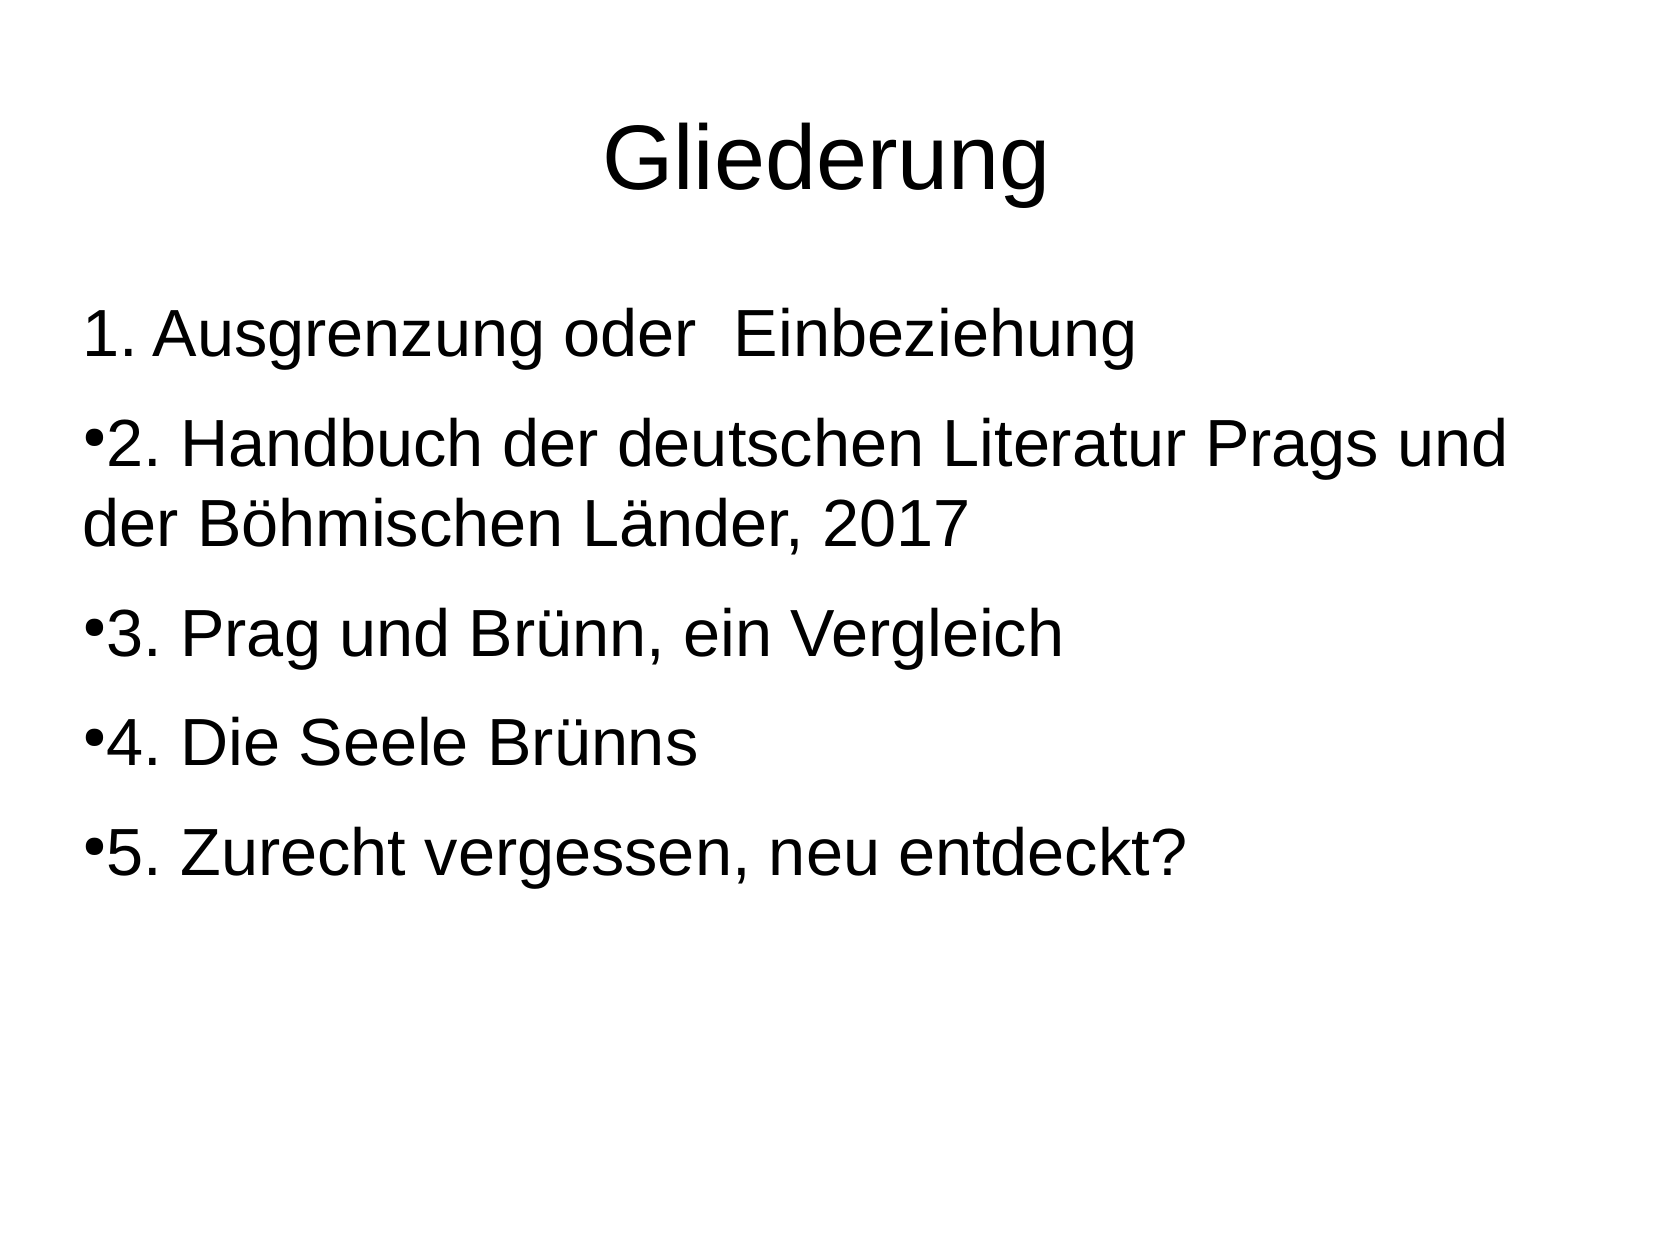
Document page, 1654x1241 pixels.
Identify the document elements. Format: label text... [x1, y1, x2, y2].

title Gliederung [82, 49, 1571, 257]
list 1. Ausgrenzung oder Einbeziehung 2. Handbuch der deutschen Literatur Prags und der Böhmischen Länder, 2017 3. Prag und Brünn, ein Vergleich 4. Die Seele Brünns 5. Zurecht vergessen, neu entdeckt? [82, 290, 1571, 1010]
